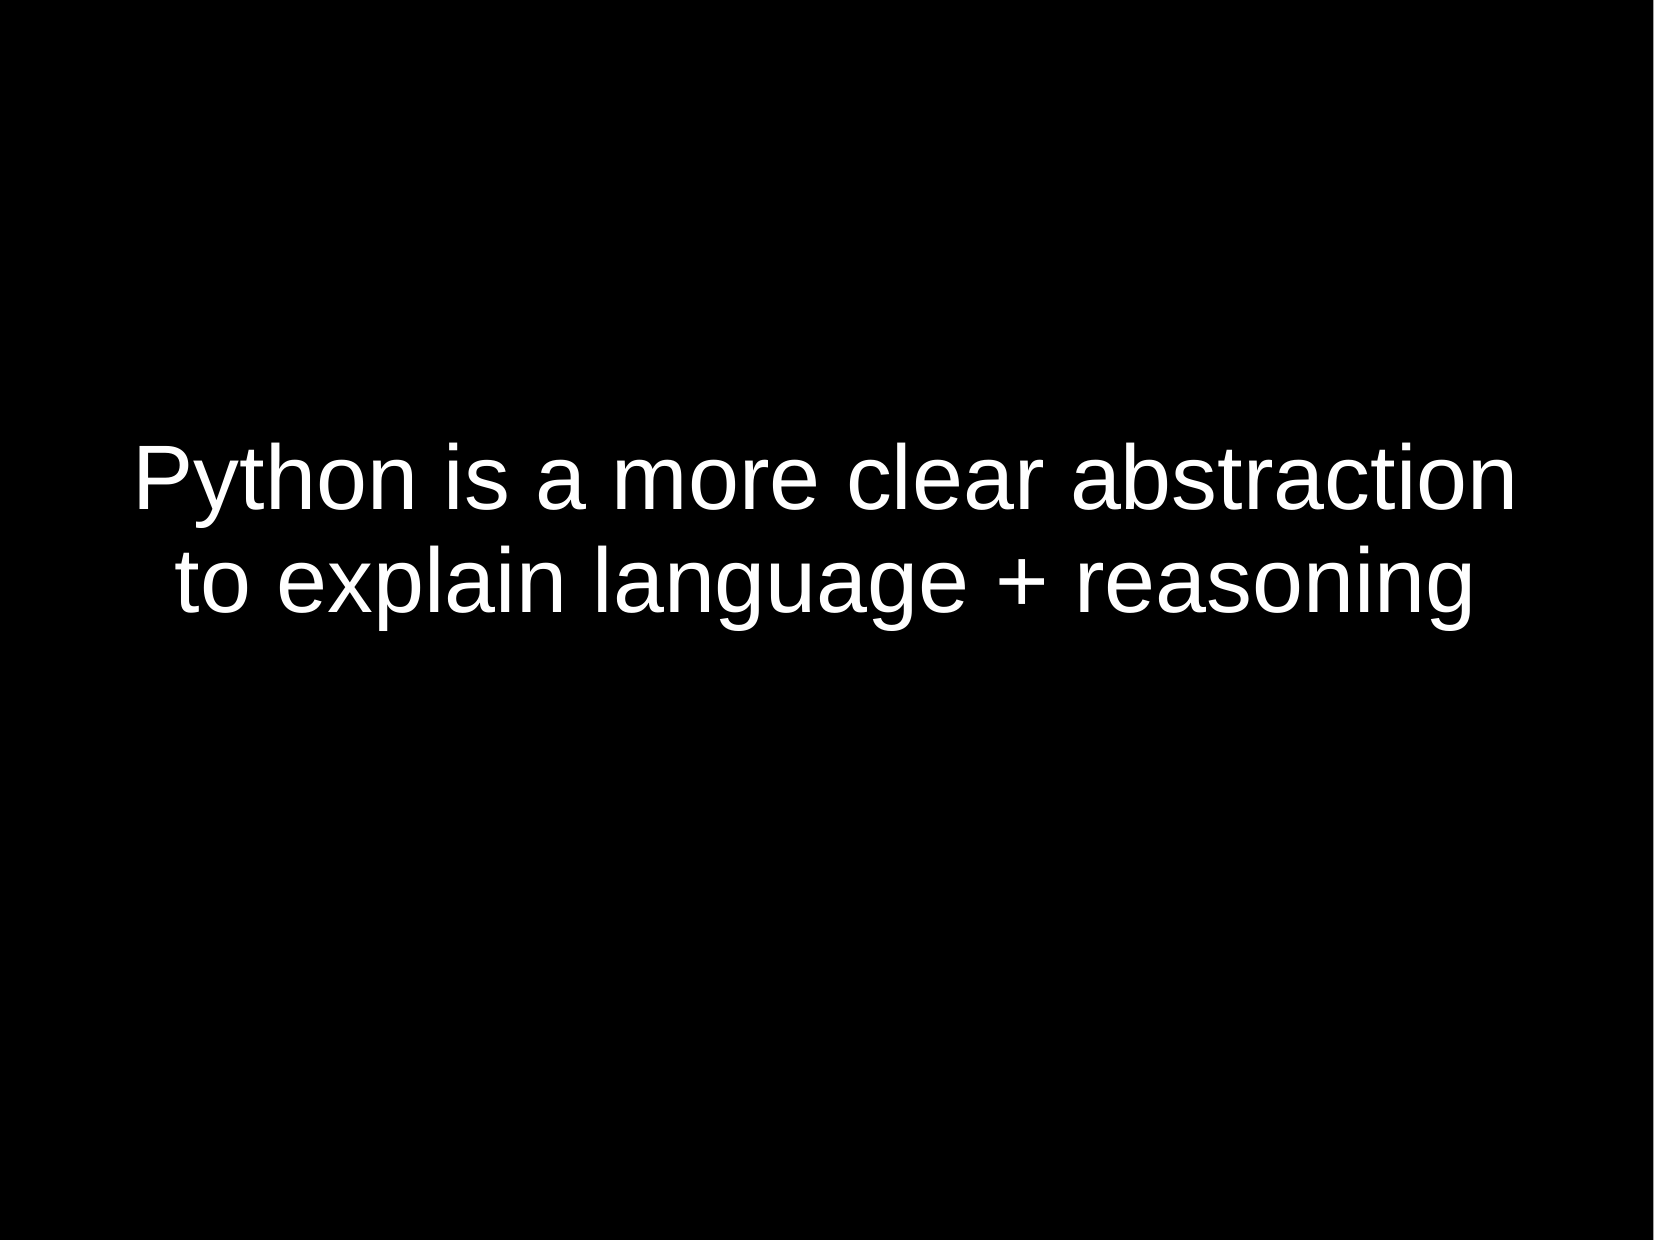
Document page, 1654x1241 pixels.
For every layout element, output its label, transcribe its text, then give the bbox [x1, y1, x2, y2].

subtitle Python is a more clear abstraction to explain language + reasoning [82, 49, 1571, 1010]
